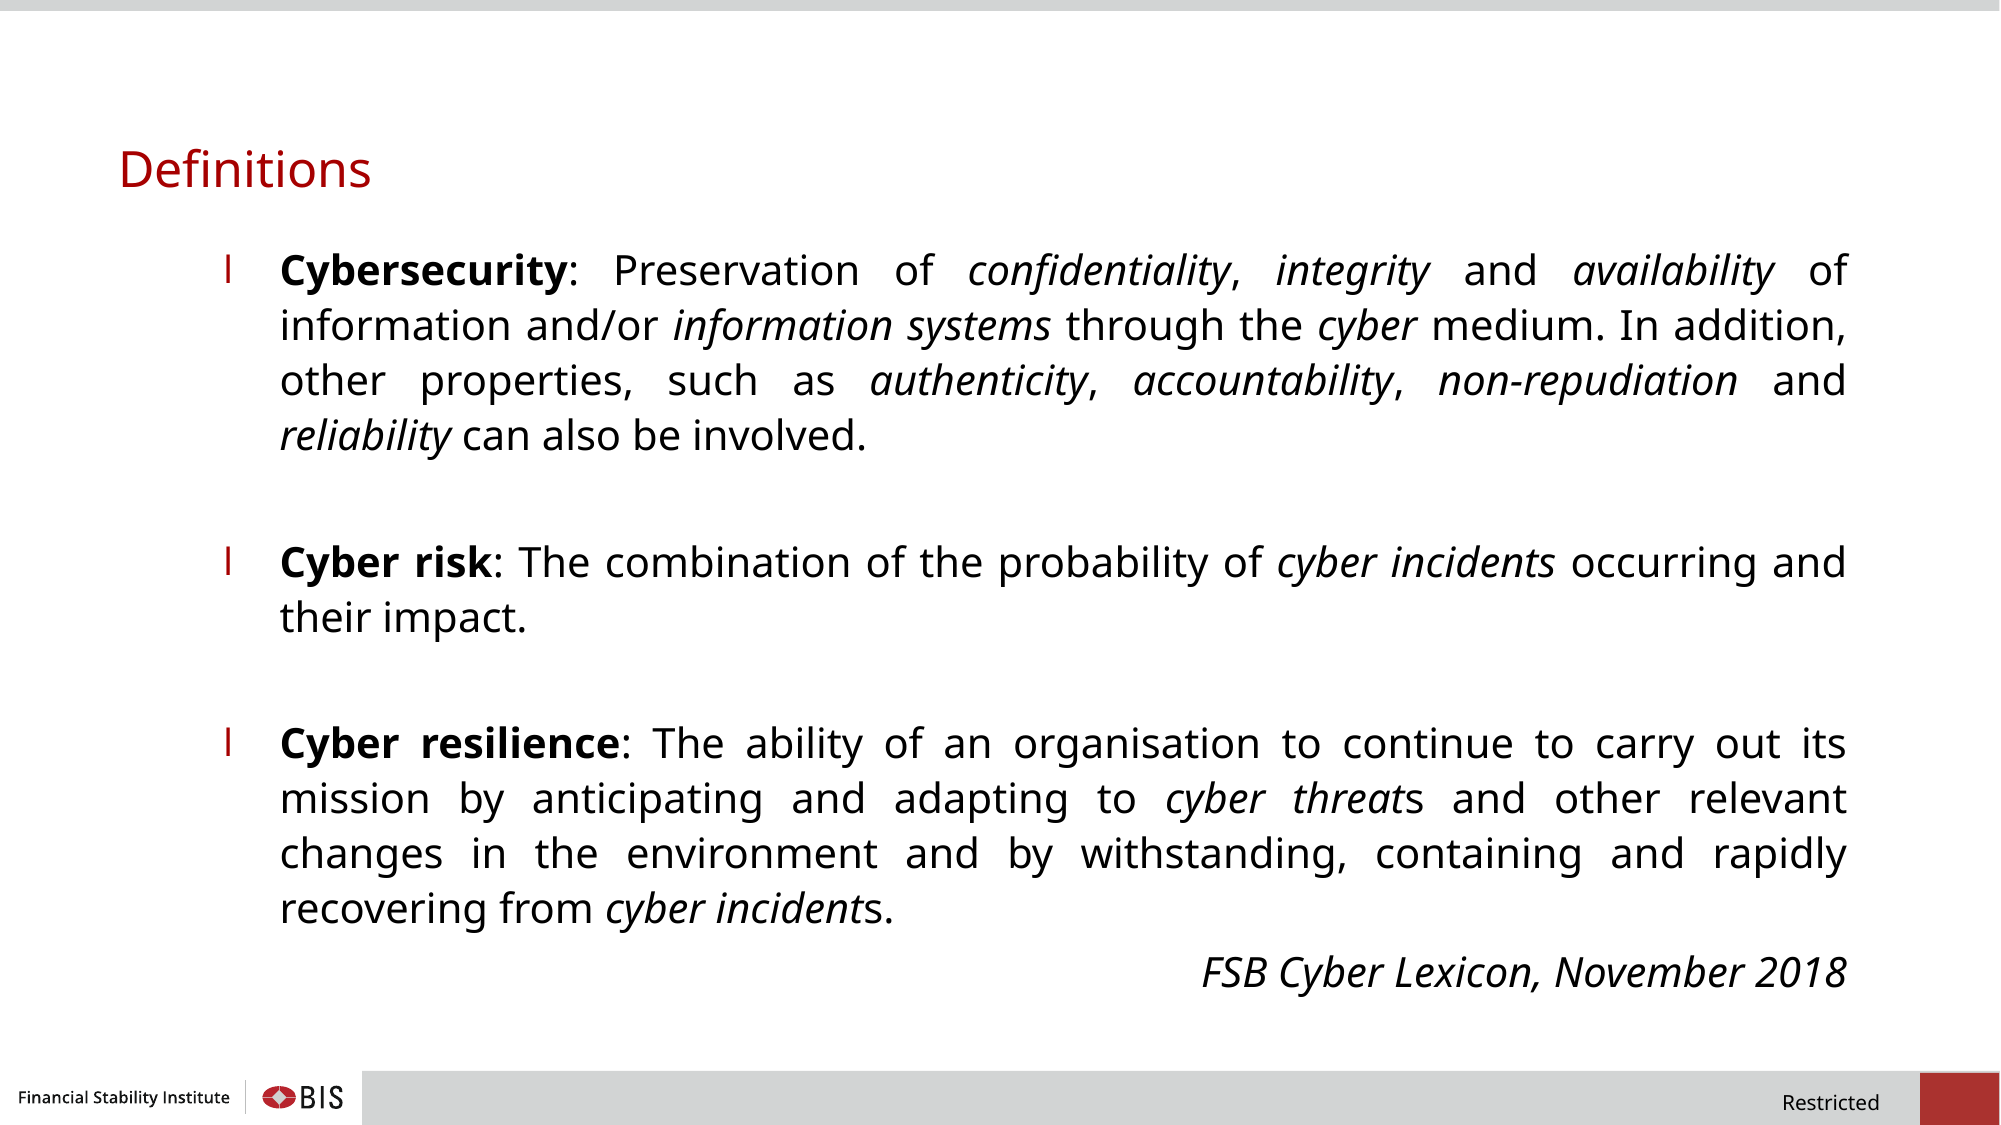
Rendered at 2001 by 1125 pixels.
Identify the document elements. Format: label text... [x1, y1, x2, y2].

title Definitions [118, 137, 1863, 214]
list Cybersecurity: Preservation of confidentiality, integrity and availability of information and/or information systems through the cyber medium. In addition, other properties, such as authenticity, accountability, non-repudiation and reliability can also be involved. Cyber risk: The combination of the probability of cyber incidents occurring and their impact. Cyber resilience: The ability of an organisation to continue to carry out its mission by anticipating and adapting to cyber threats and other relevant changes in the environment and by withstanding, containing and rapidly recovering from cyber incidents. FSB Cyber Lexicon, November 2018 [208, 231, 1863, 929]
